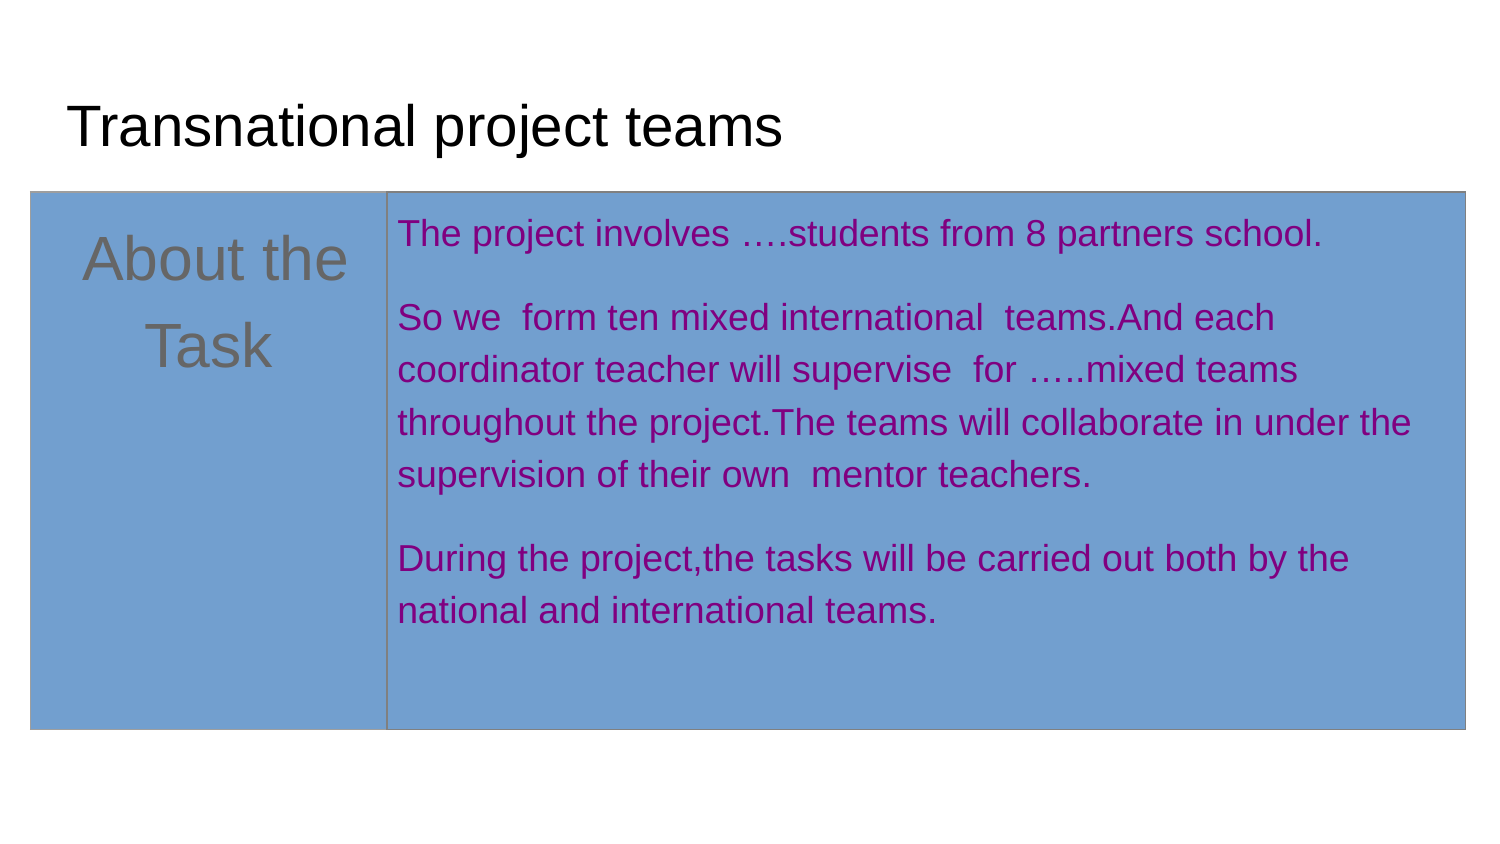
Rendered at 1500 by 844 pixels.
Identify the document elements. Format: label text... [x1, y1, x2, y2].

title Transnational project teams [51, 72, 1449, 167]
table_header About the Task [31, 193, 386, 729]
table_header The project involves ….students from 8 partners school. So we form ten mixed international teams.And each coordinator teacher will supervise for …..mixed teams throughout the project.The teams will collaborate in under the supervision of their own mentor teachers. During the project,the tasks will be carried out both by the national and international teams. [388, 193, 1465, 729]
